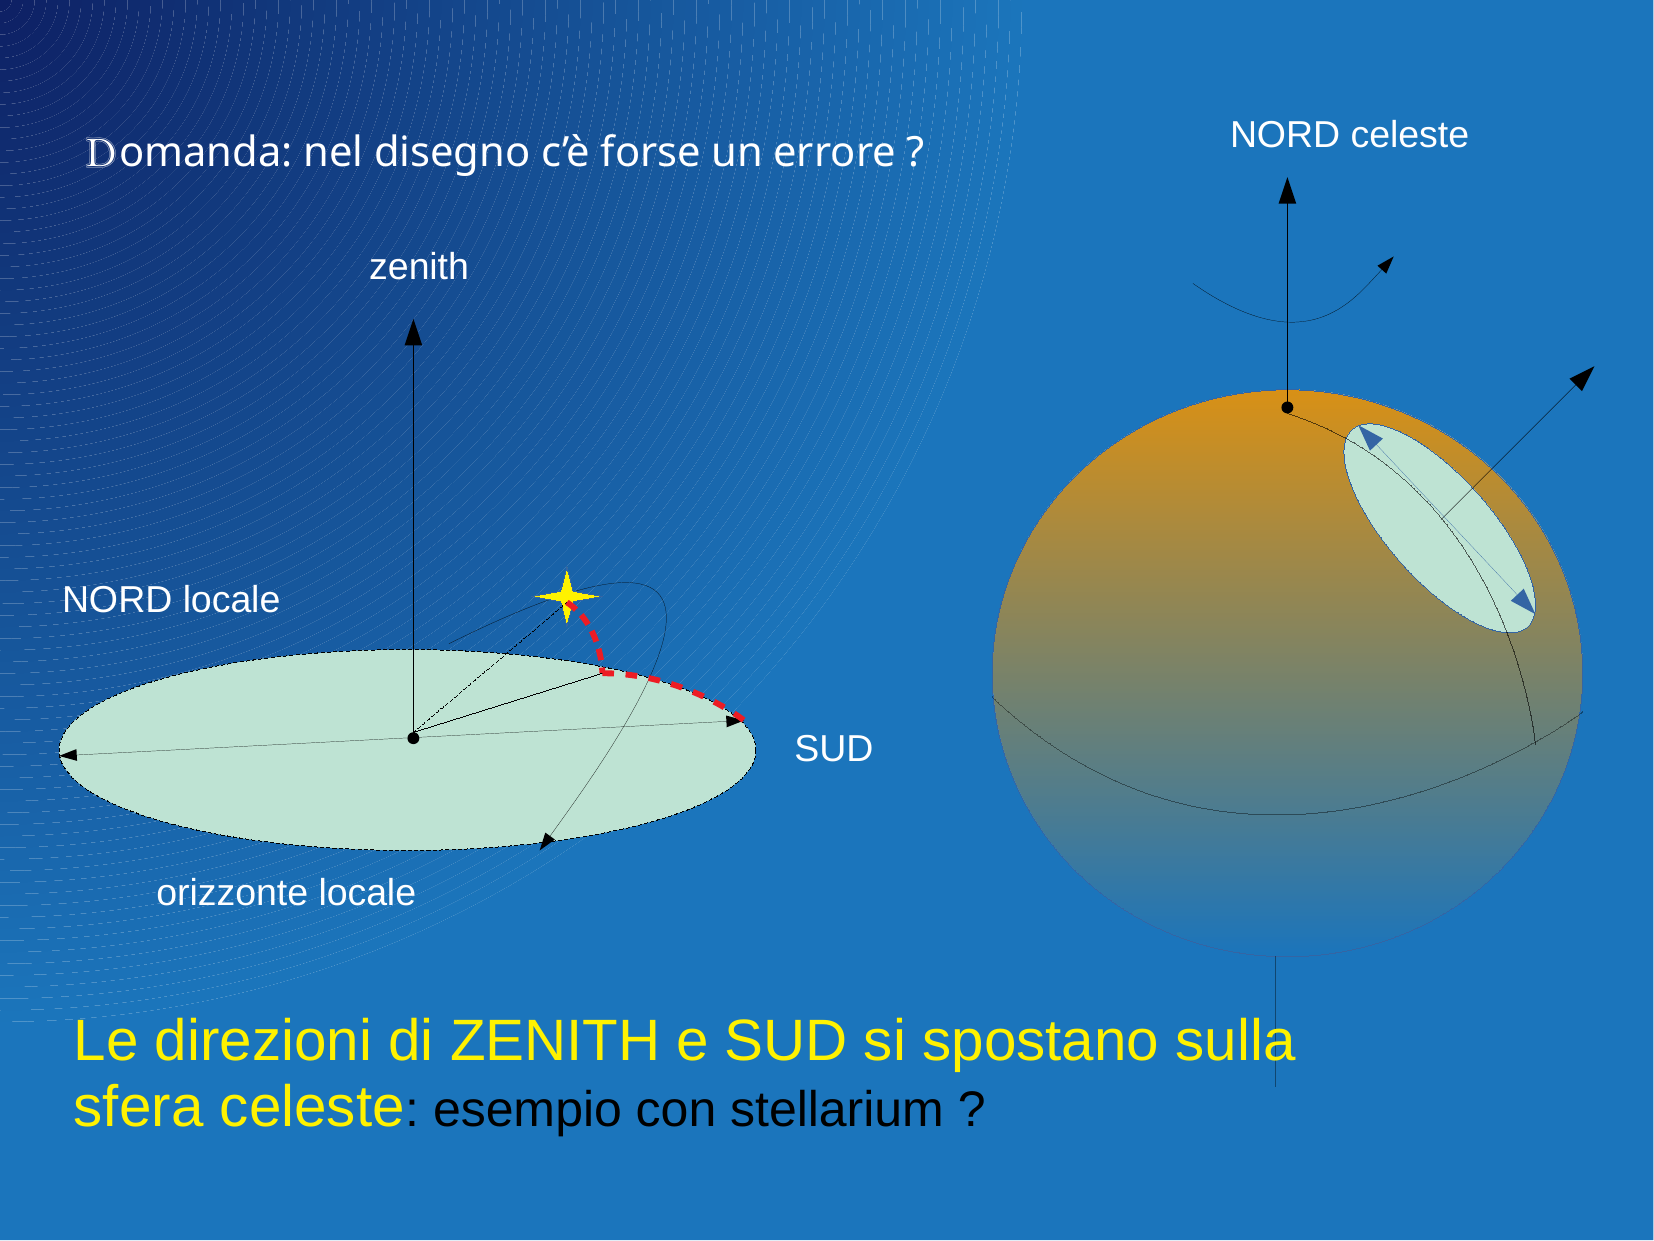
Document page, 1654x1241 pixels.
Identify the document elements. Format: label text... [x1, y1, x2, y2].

text_box zenith [354, 238, 638, 296]
text_box [59, 649, 413, 755]
text_box [59, 727, 622, 851]
text_box [531, 566, 603, 627]
text_box [414, 649, 648, 737]
text_box NORD celeste [1204, 106, 1489, 164]
text_box orizzonte locale [141, 864, 473, 945]
text_box Le direzioni di ZENITH e SUD si spostano sulla sfera celeste: esempio con stellarium ? [59, 1000, 1406, 1146]
text_box [551, 722, 756, 842]
text_box NORD locale [47, 571, 331, 629]
text_box [992, 389, 1583, 957]
text_box SUD [779, 720, 1012, 778]
title Domanda: nel disegno c’è forse un errore ? [82, 49, 1571, 257]
text_box [625, 681, 733, 726]
